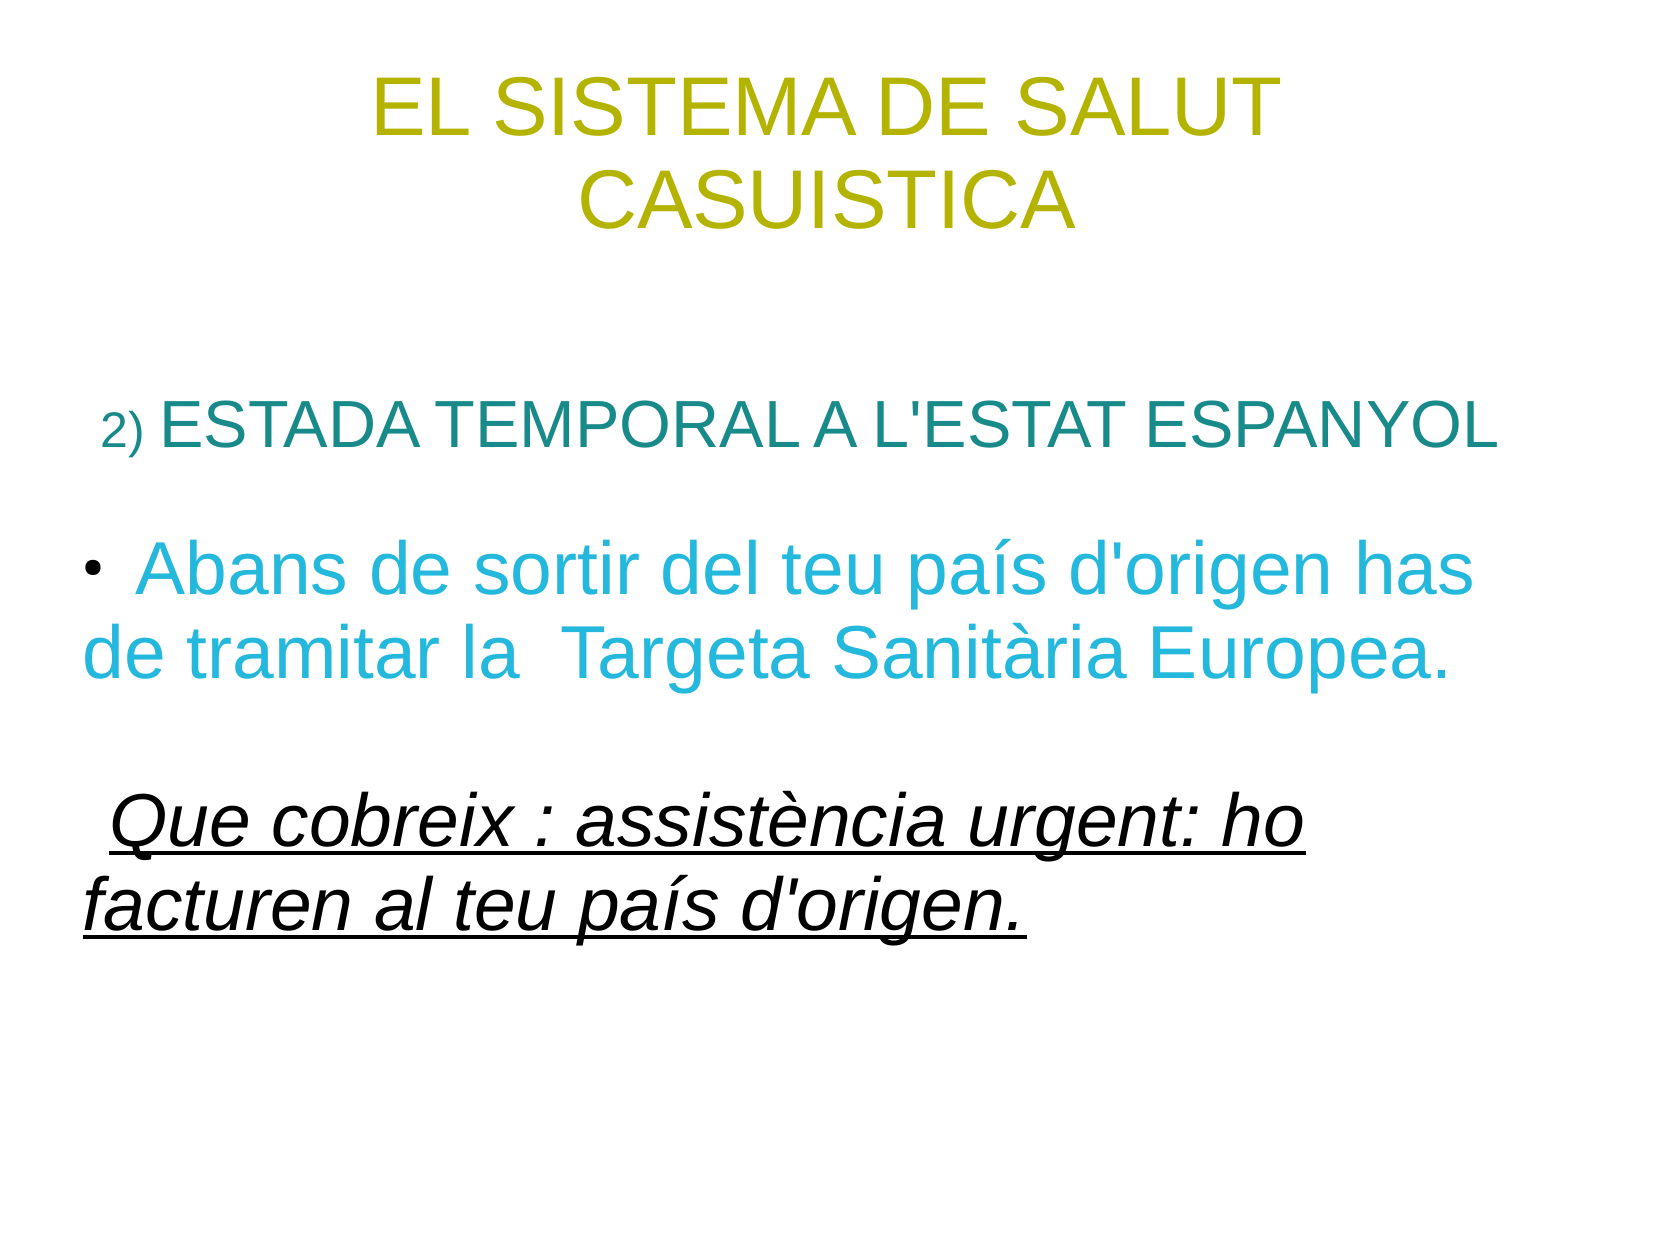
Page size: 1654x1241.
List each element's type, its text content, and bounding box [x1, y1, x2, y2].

subtitle 2) ESTADA TEMPORAL A L'ESTAT ESPANYOL Abans de sortir del teu país d'origen has de tramitar la Targeta Sanitària Europea. Que cobreix : assistència urgent: ho facturen al teu país d'origen. [82, 297, 1571, 1102]
title EL SISTEMA DE SALUT CASUISTICA [82, 56, 1571, 250]
